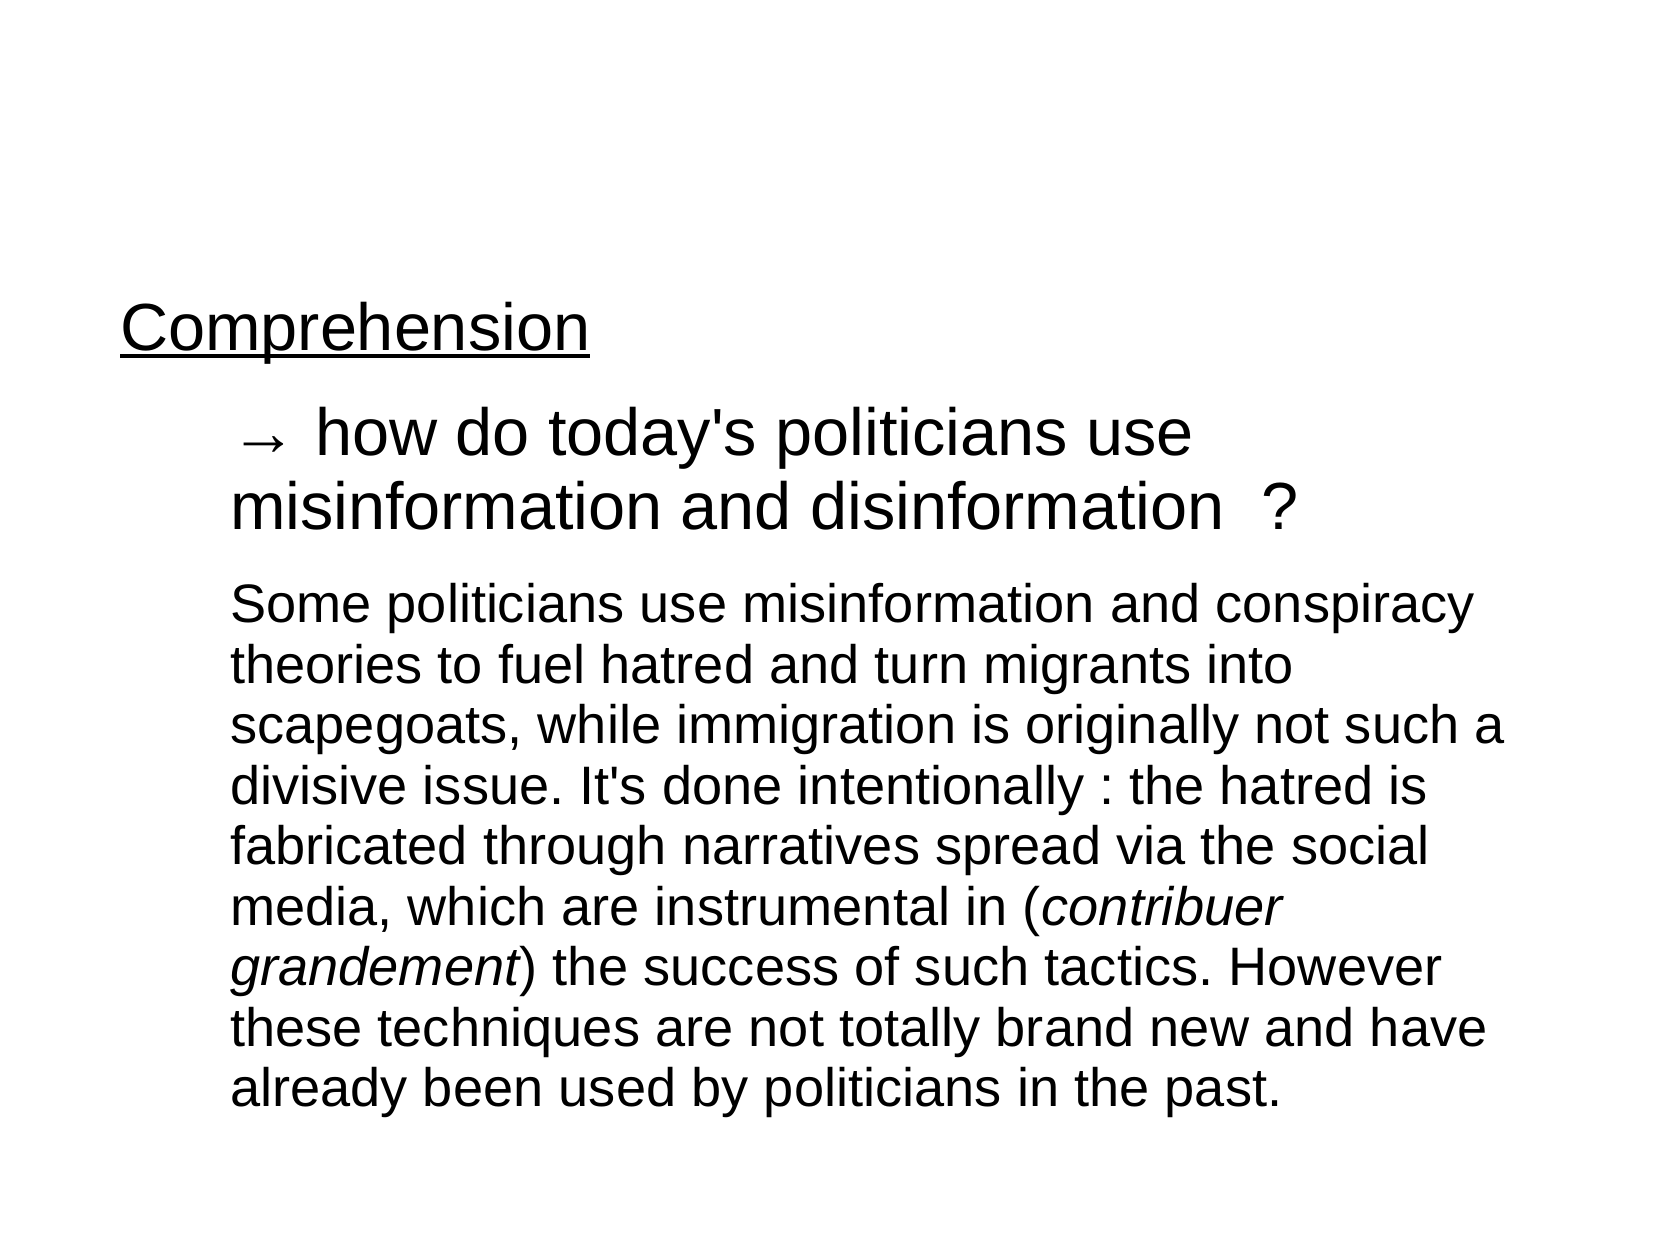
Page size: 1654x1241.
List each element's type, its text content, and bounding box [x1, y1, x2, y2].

list Comprehension → how do today's politicians use misinformation and disinformation ? Some politicians use misinformation and conspiracy theories to fuel hatred and turn migrants into scapegoats, while immigration is originally not such a divisive issue. It's done intentionally : the hatred is fabricated through narratives spread via the social media, which are instrumental in (contribuer grandement) the success of such tactics. However these techniques are not totally brand new and have already been used by politicians in the past. [82, 290, 1571, 1118]
